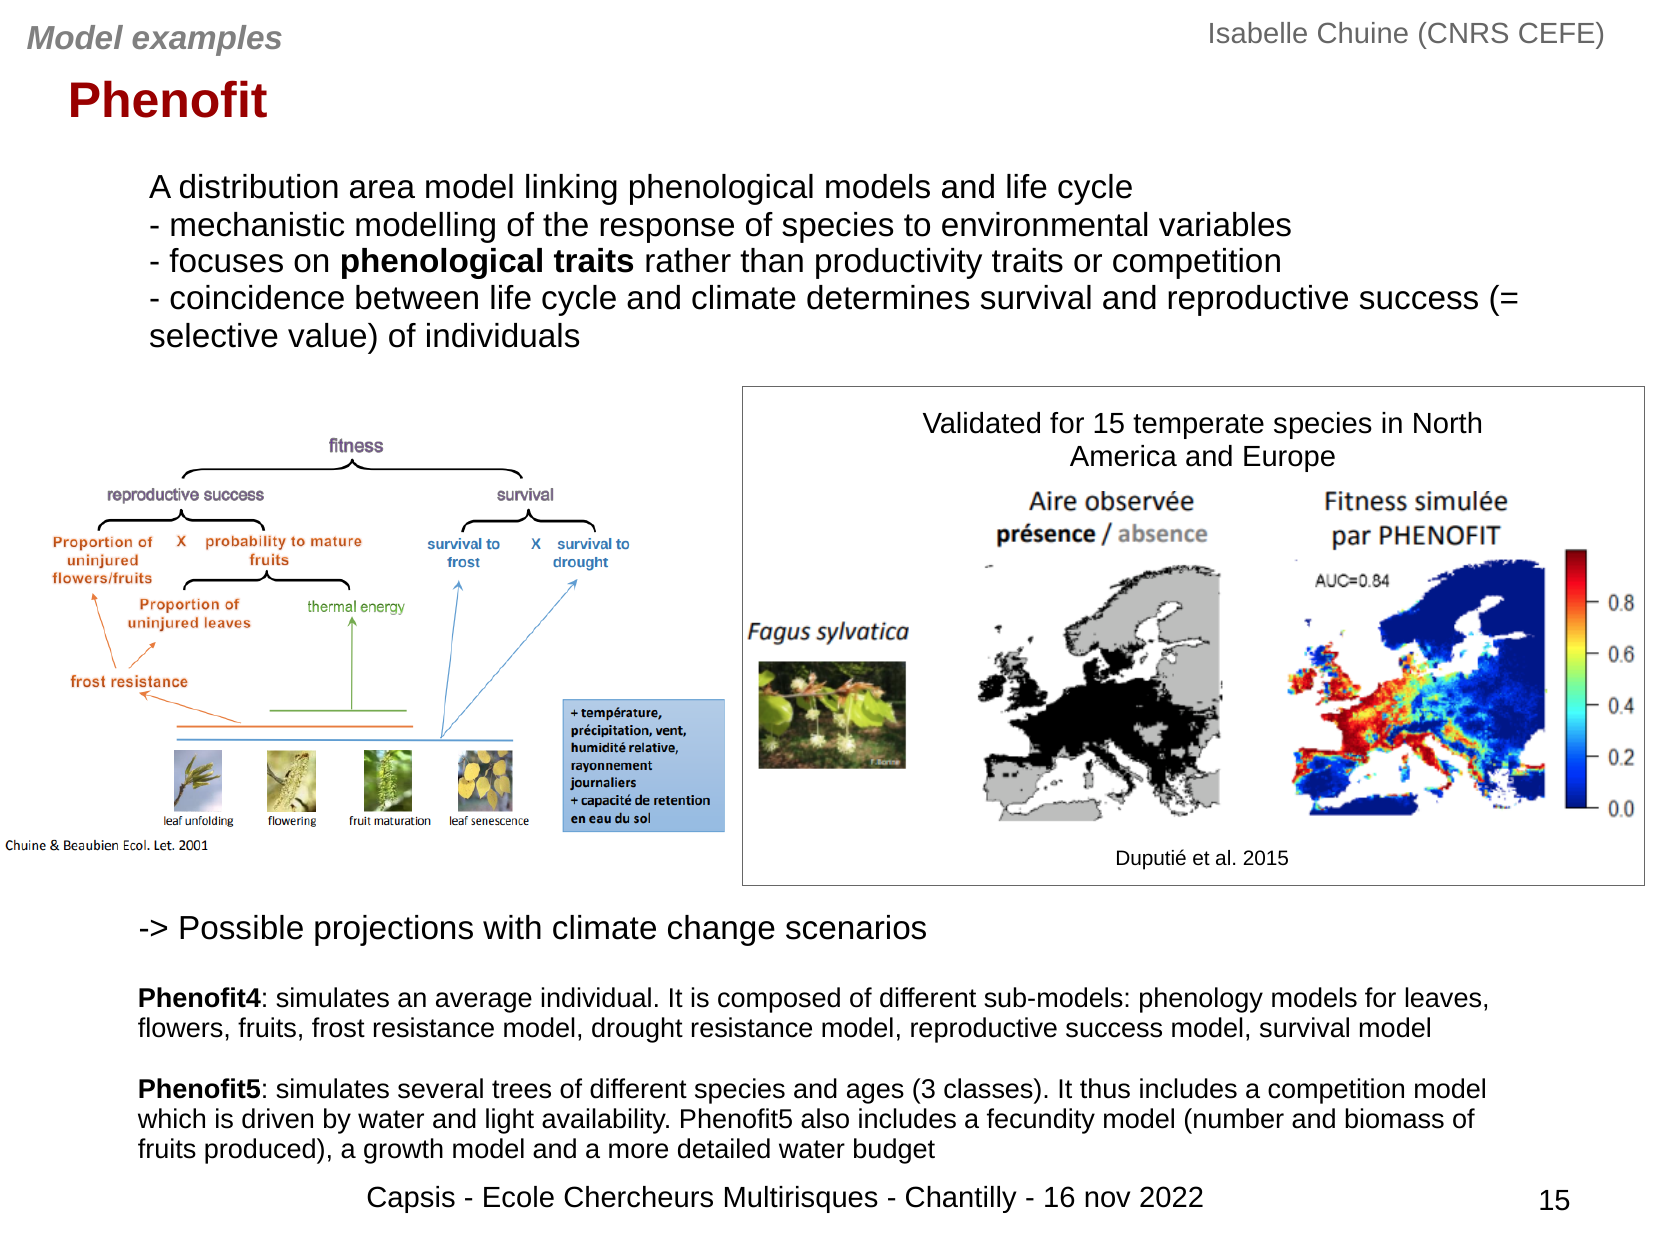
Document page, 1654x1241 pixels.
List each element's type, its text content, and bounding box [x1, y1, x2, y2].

text_box Duputié et al. 2015 [1100, 839, 1423, 878]
text_box Phenofit [53, 64, 1589, 137]
text_box Model examples [11, 11, 426, 65]
text_box Phenofit4: simulates an average individual. It is composed of different sub-models: phenology models for leaves, flowers, fruits, frost resistance model, drought resistance model, reproductive success model, survival model Phenofit5: simulates several trees of different species and ages (3 classes). It thus includes a competition model which is driven by water and light availability. Phenofit5 also includes a fecundity model (number and biomass of fruits produced), a growth model and a more detailed water budget [123, 975, 1542, 1172]
text_box -> Possible projections with climate change scenarios [123, 902, 1252, 974]
text_box Isabelle Chuine (CNRS CEFE) [682, 9, 1621, 65]
text_box A distribution area model linking phenological models and life cycle - mechanistic modelling of the response of species to environmental variables - focuses on phenological traits rather than productivity traits or competition - coincidence between life cycle and climate determines survival and reproductive success (= selective value) of individuals [134, 161, 1543, 362]
picture [745, 491, 1553, 824]
picture [2, 435, 731, 853]
picture [1563, 545, 1641, 822]
text_box Validated for 15 temperate species in North America and Europe [888, 400, 1519, 481]
